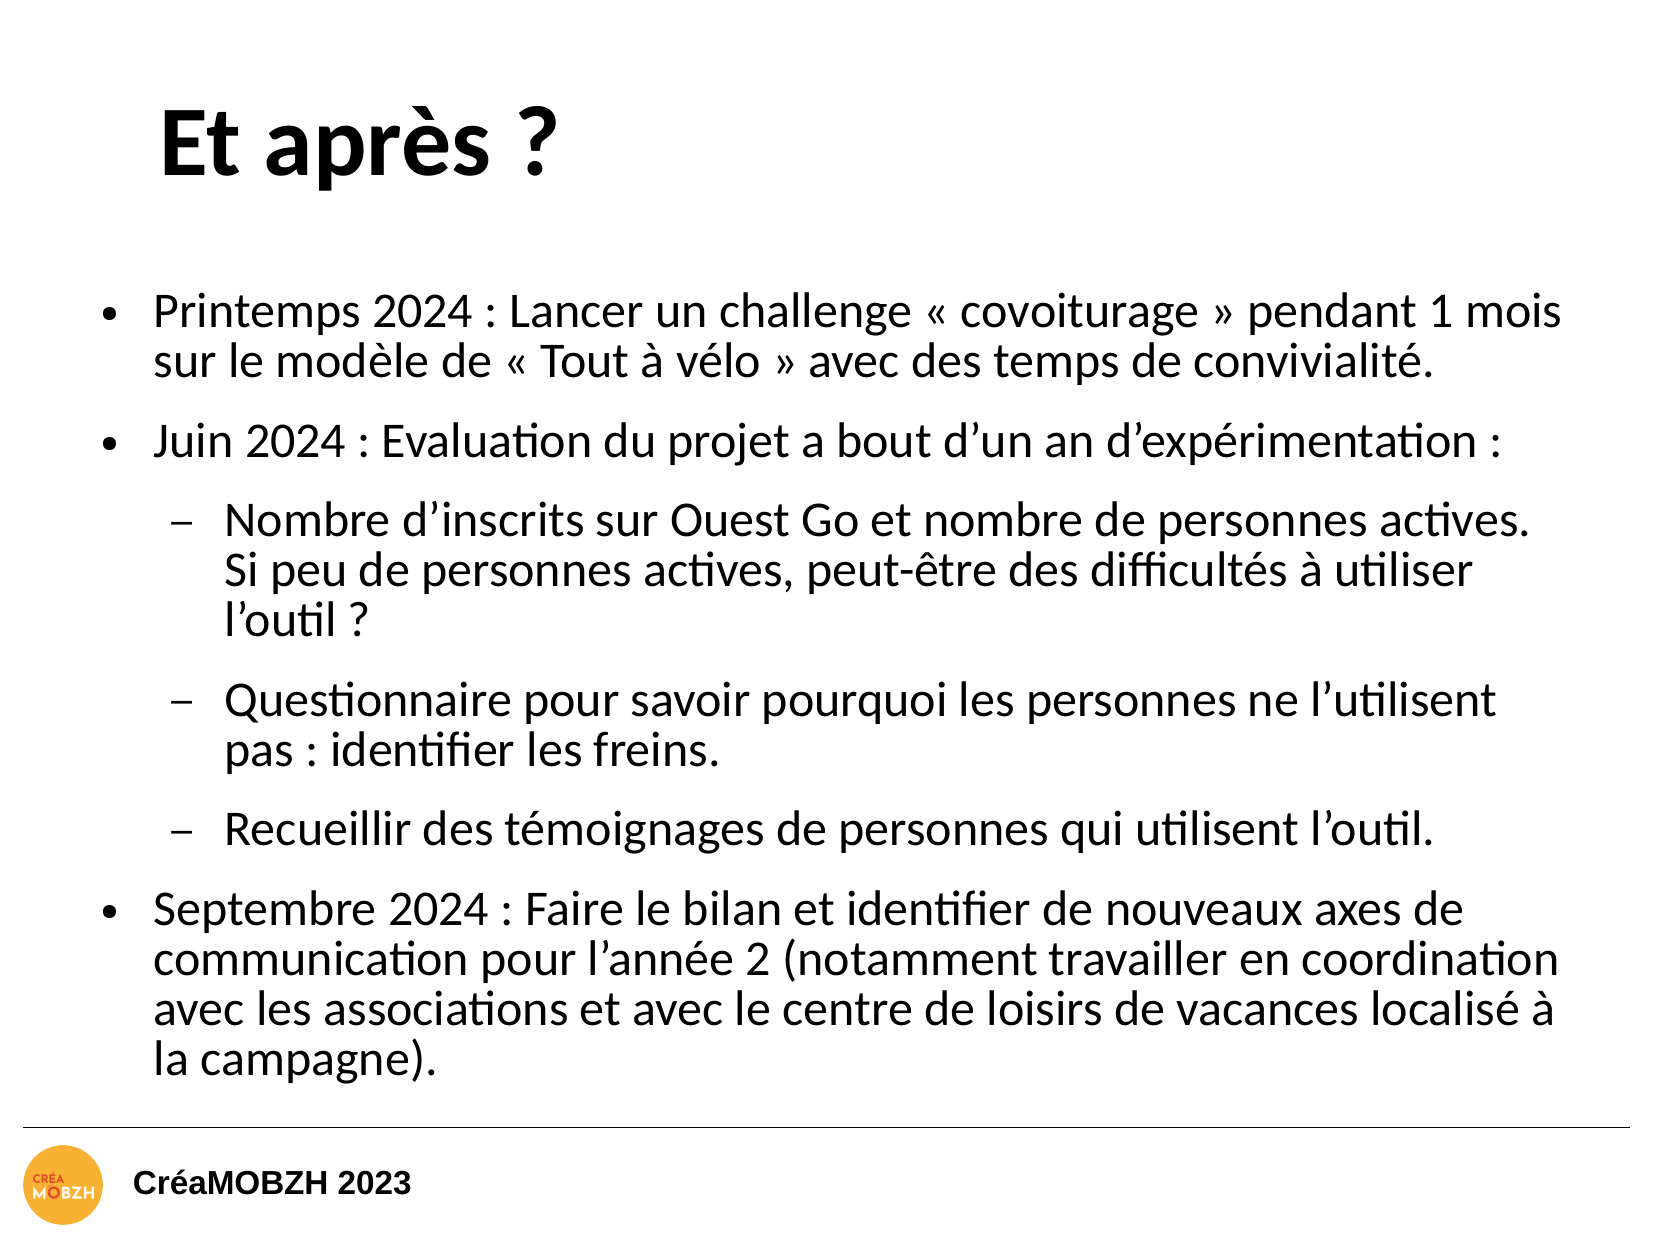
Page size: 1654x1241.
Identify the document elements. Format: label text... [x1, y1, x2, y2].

title Et après ? [11, 47, 1347, 255]
text_box CréaMOBZH 2023 [118, 1157, 1040, 1210]
list Printemps 2024 : Lancer un challenge « covoiturage » pendant 1 mois sur le modèle de « Tout à vélo » avec des temps de convivialité. Juin 2024 : Evaluation du projet a bout d’un an d’expérimentation : Nombre d’inscrits sur Ouest Go et nombre de personnes actives. Si peu de personnes actives, peut-être des difficultés à utiliser l’outil ? Questionnaire pour savoir pourquoi les personnes ne l’utilisent pas : identifier les freins. Recueillir des témoignages de personnes qui utilisent l’outil. Septembre 2024 : Faire le bilan et identifier de nouveaux axes de communication pour l’année 2 (notamment travailler en coordination avec les associations et avec le centre de loisirs de vacances localisé à la campagne). [82, 290, 1571, 1089]
picture [23, 1145, 103, 1225]
